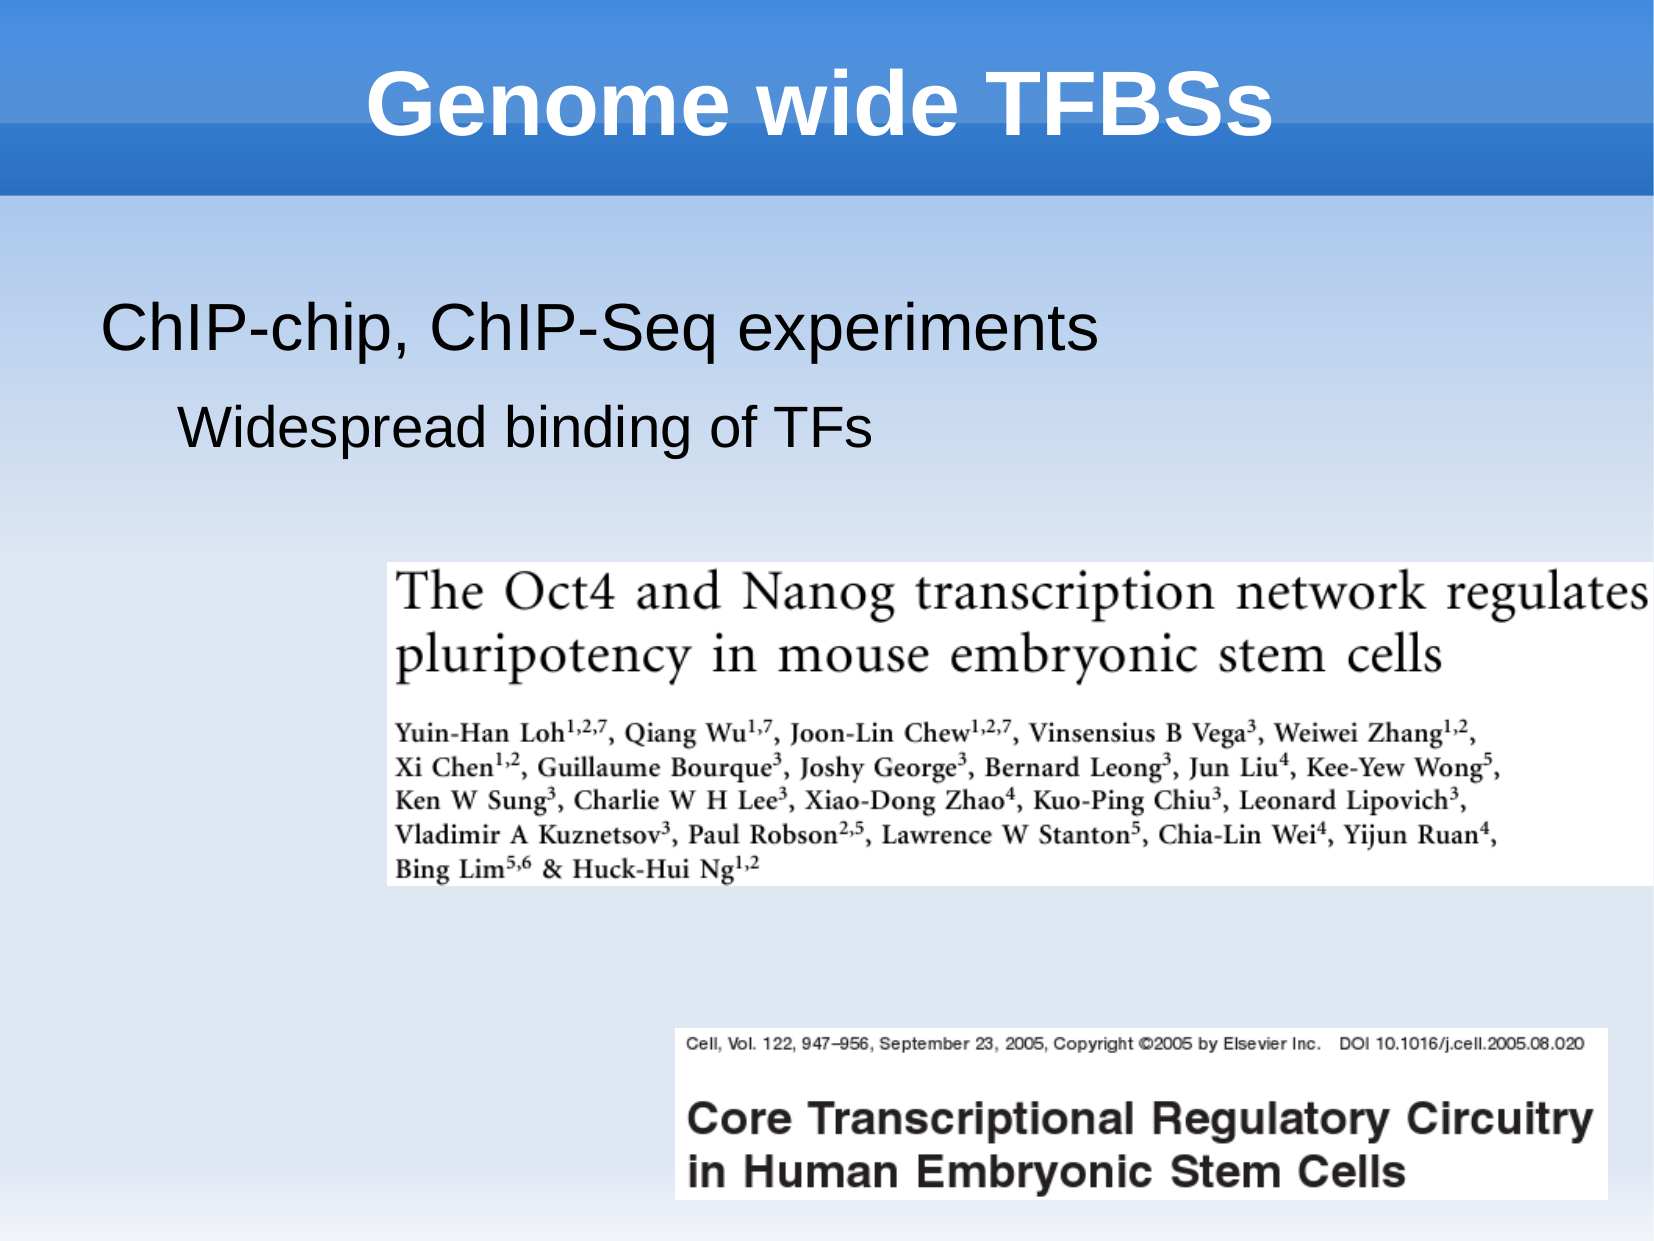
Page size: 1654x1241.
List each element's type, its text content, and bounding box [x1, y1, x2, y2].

title Genome wide TFBSs [76, 0, 1565, 208]
list ChIP-chip, ChIP-Seq experiments Widespread binding of TFs [82, 290, 1571, 1109]
picture [0, 0, 1654, 1241]
